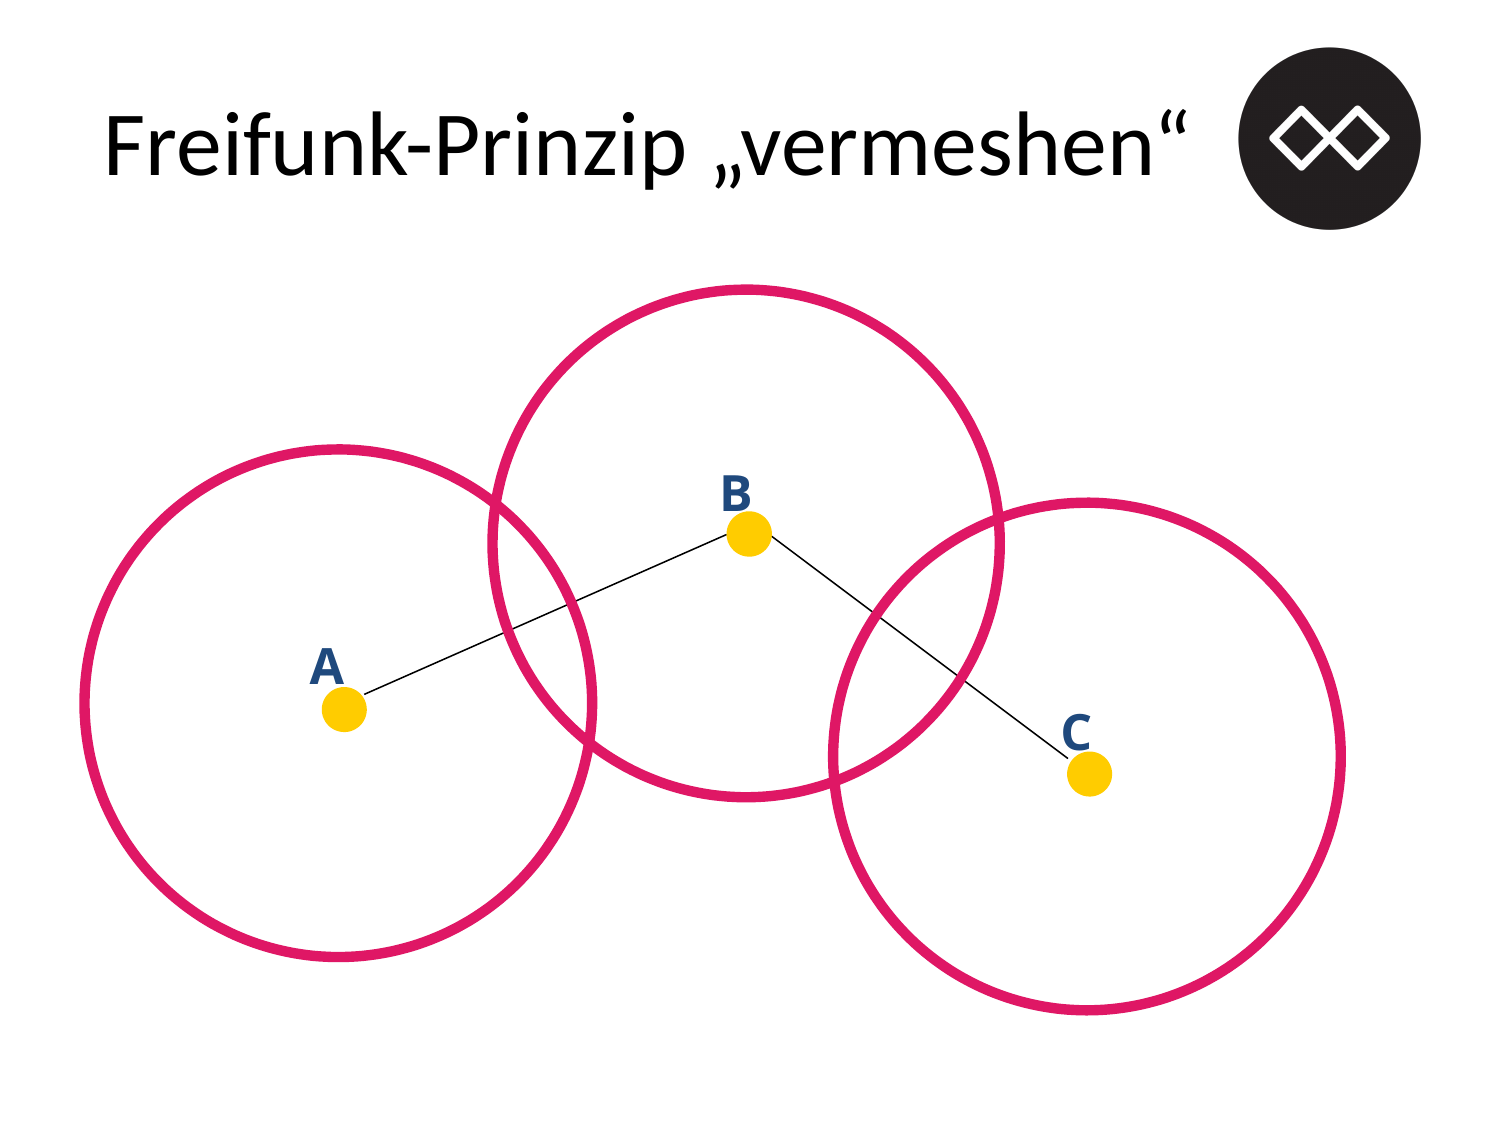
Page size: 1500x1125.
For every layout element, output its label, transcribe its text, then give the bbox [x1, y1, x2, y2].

text_box [1067, 766, 1113, 797]
text_box A [295, 621, 374, 700]
title Freifunk-Prinzip „vermeshen“ [75, 45, 1223, 233]
text_box [726, 527, 772, 557]
text_box C [1045, 687, 1125, 766]
text_box B [704, 448, 783, 527]
text_box [321, 700, 367, 733]
